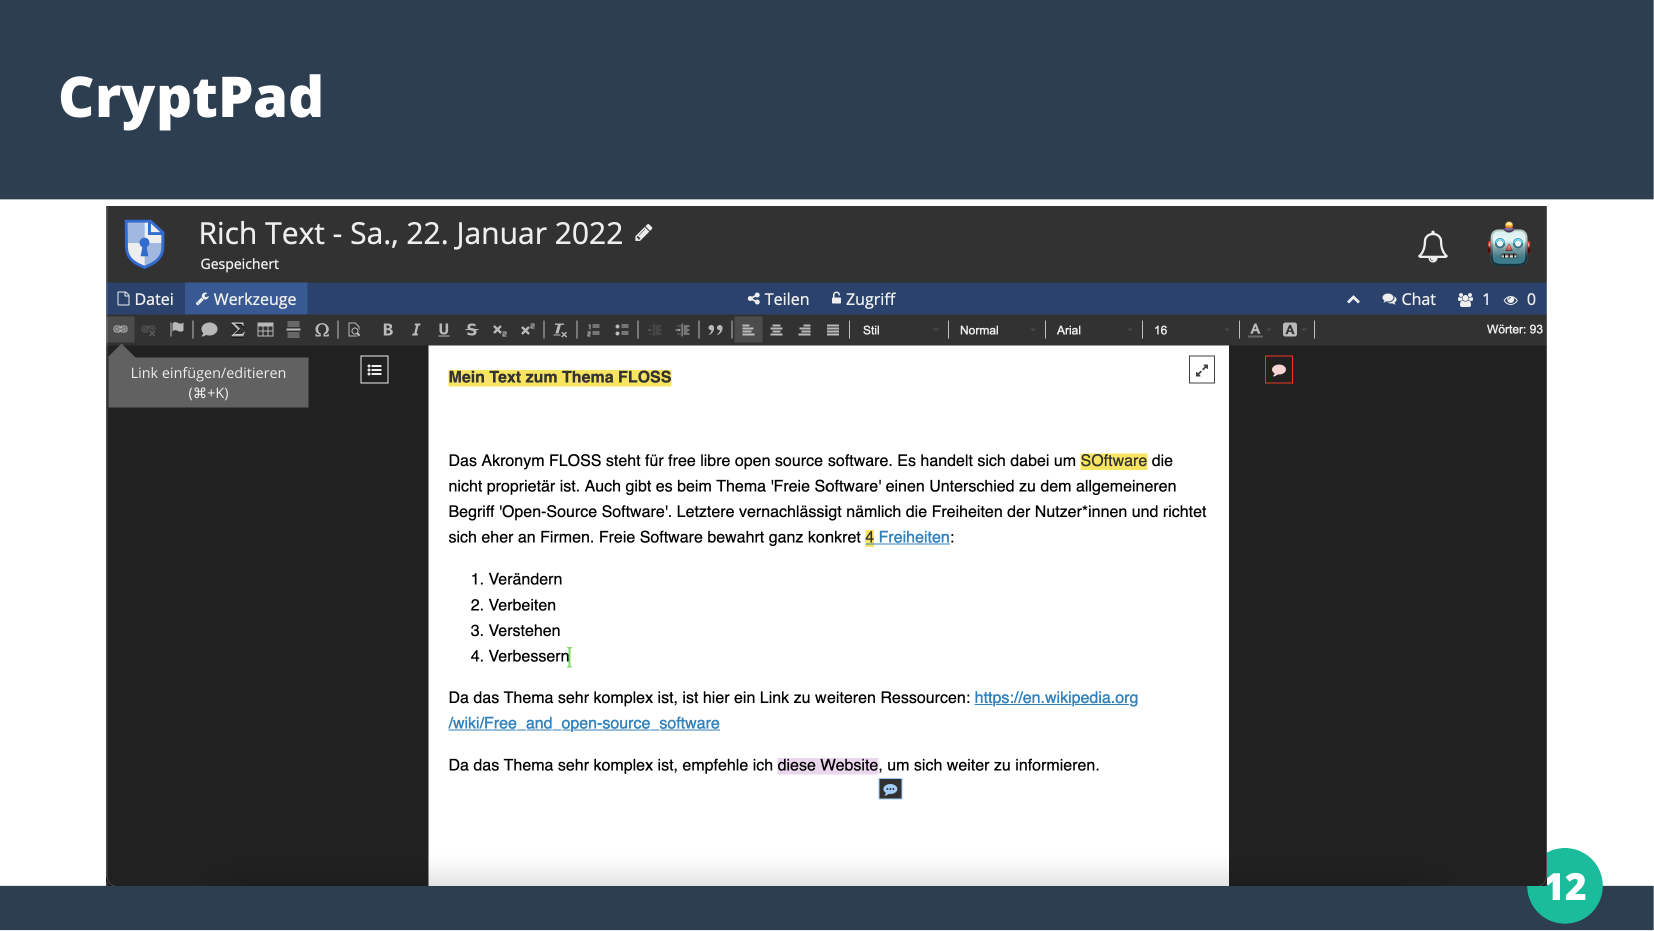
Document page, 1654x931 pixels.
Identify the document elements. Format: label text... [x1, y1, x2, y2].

title CryptPad [59, 37, 1595, 155]
picture [106, 206, 1547, 886]
